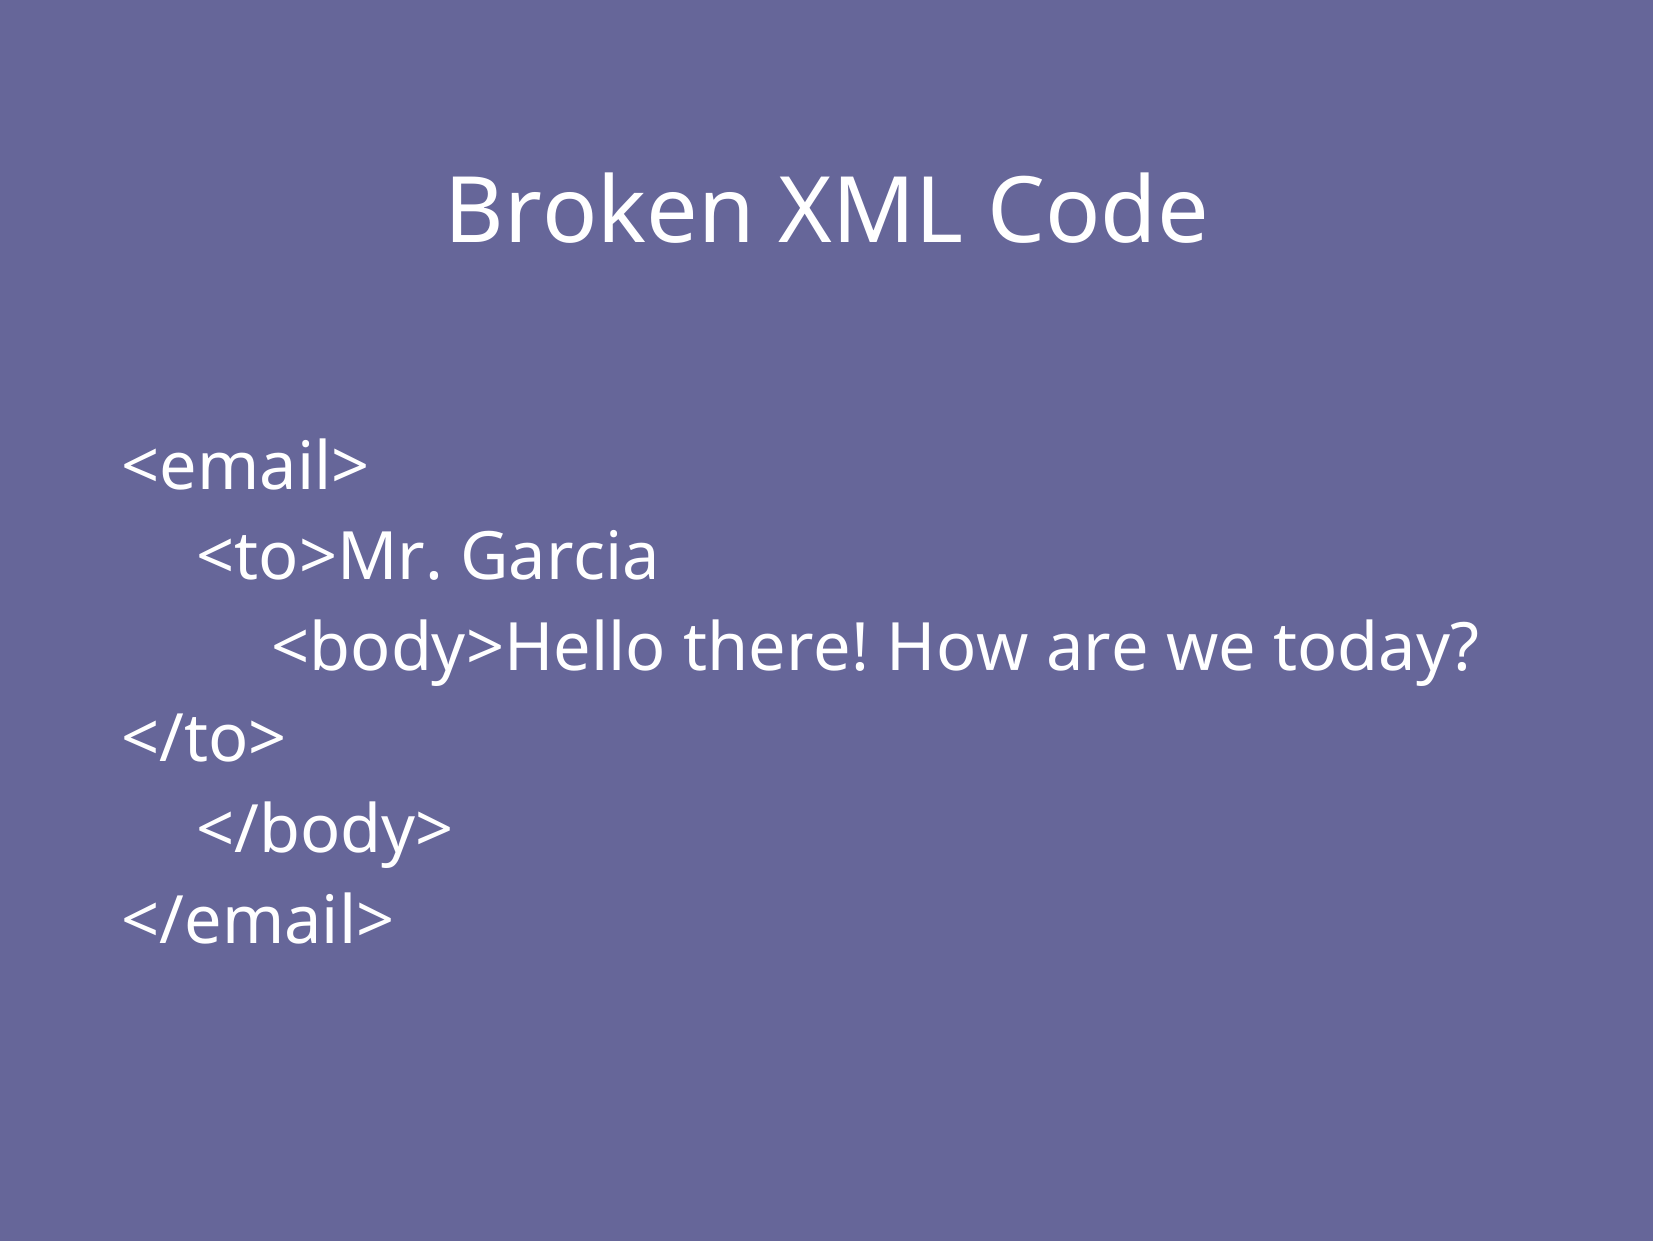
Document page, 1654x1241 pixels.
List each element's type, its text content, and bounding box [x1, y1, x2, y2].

subtitle <email> <to>Mr. Garcia <body>Hello there! How are we today?</to> </body> </email> [121, 344, 1534, 1127]
title Broken XML Code [121, 102, 1534, 311]
